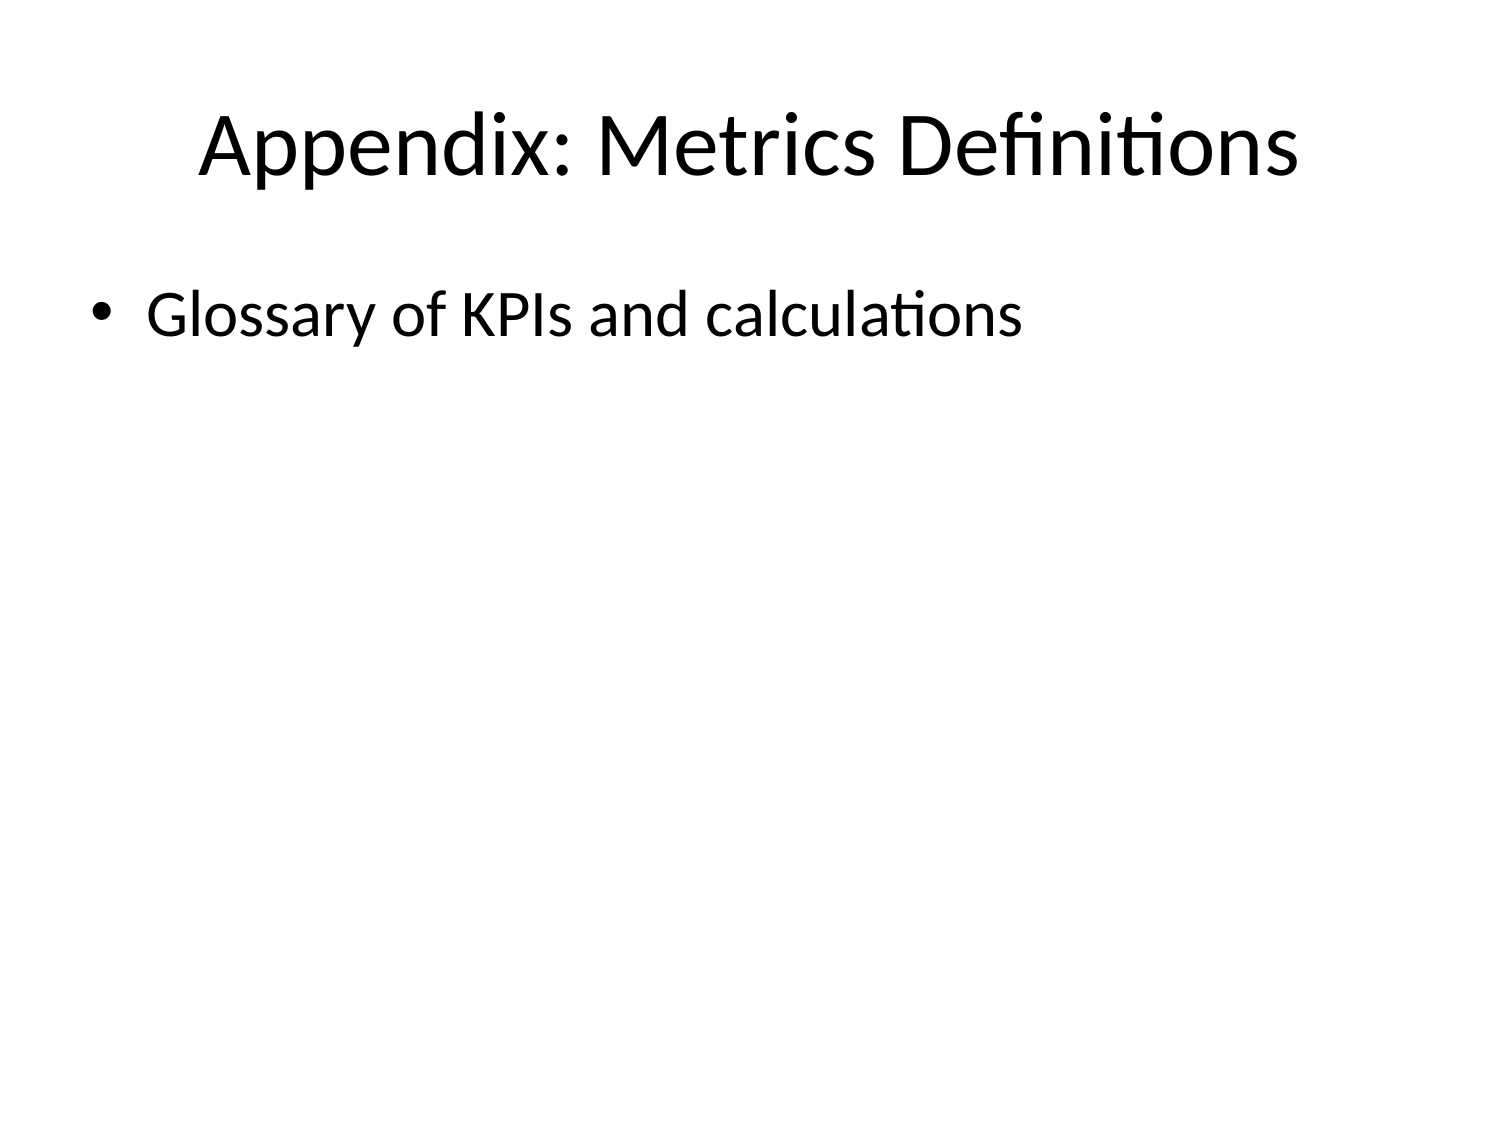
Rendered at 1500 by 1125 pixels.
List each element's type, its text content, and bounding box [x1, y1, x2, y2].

title Appendix: Metrics Definitions [75, 45, 1425, 233]
list Glossary of KPIs and calculations [75, 262, 1425, 1005]
